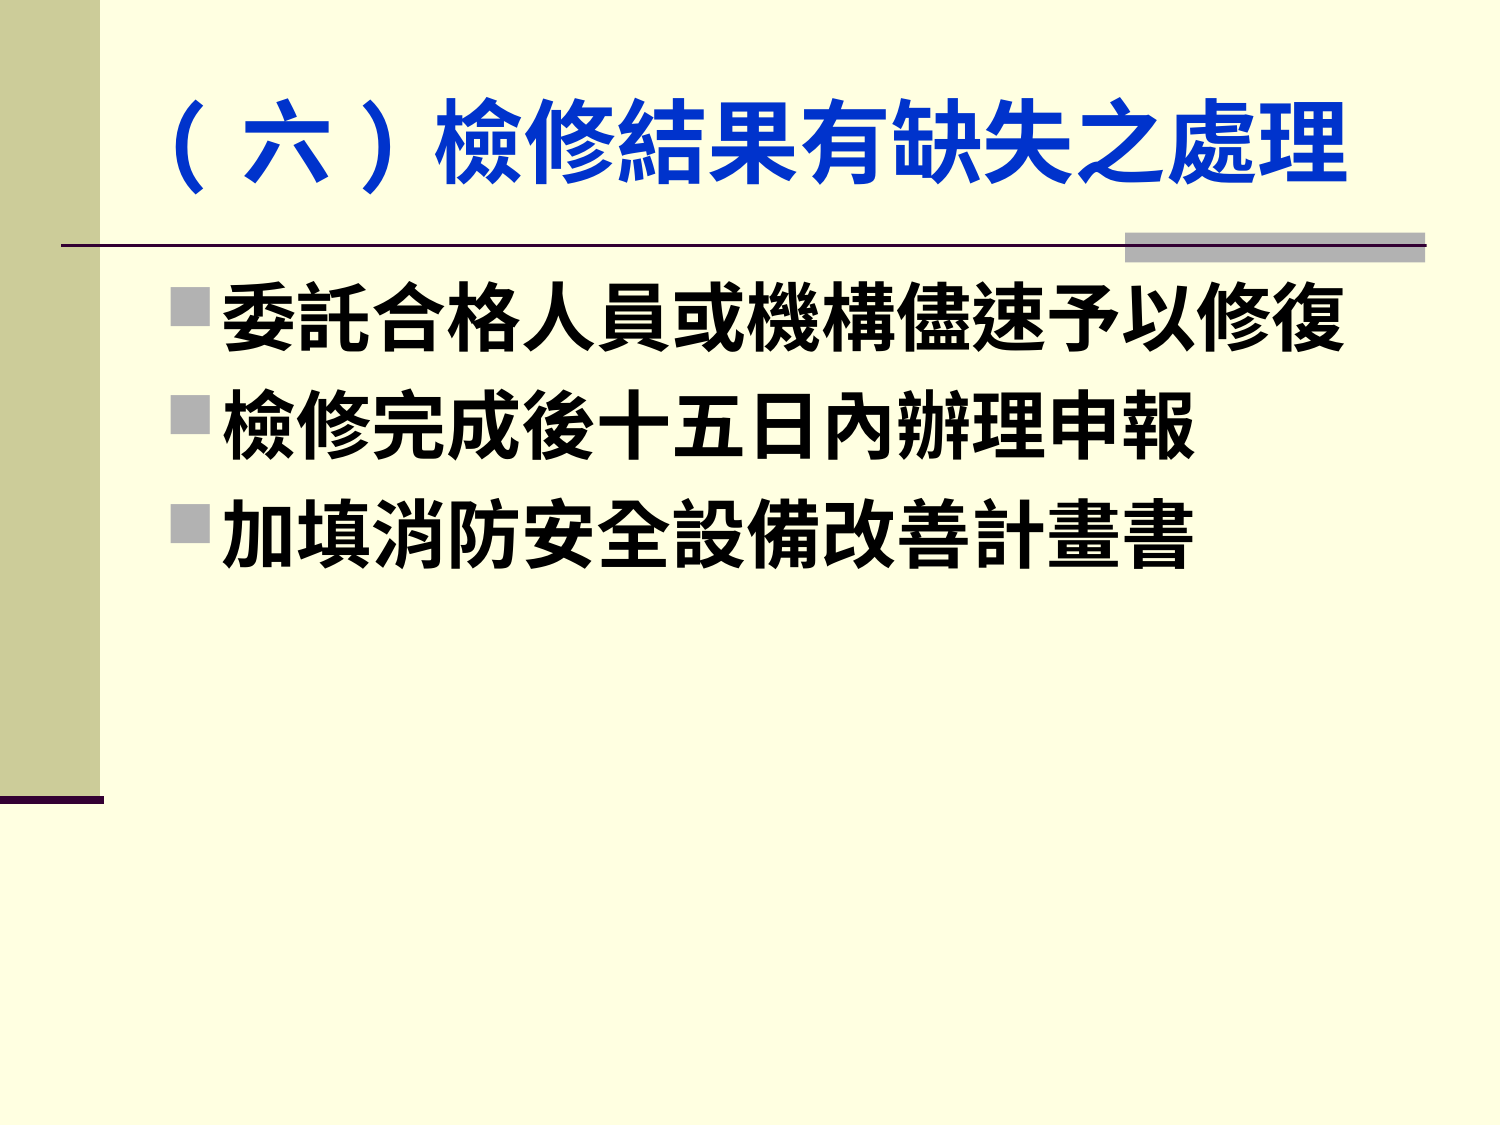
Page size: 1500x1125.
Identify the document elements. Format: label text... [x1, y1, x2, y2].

list 委託合格人員或機構儘速予以修復 檢修完成後十五日內辦理申報 加填消防安全設備改善計畫書 [150, 262, 1426, 1006]
title (六)檢修結果有缺失之處理 [150, 45, 1426, 234]
